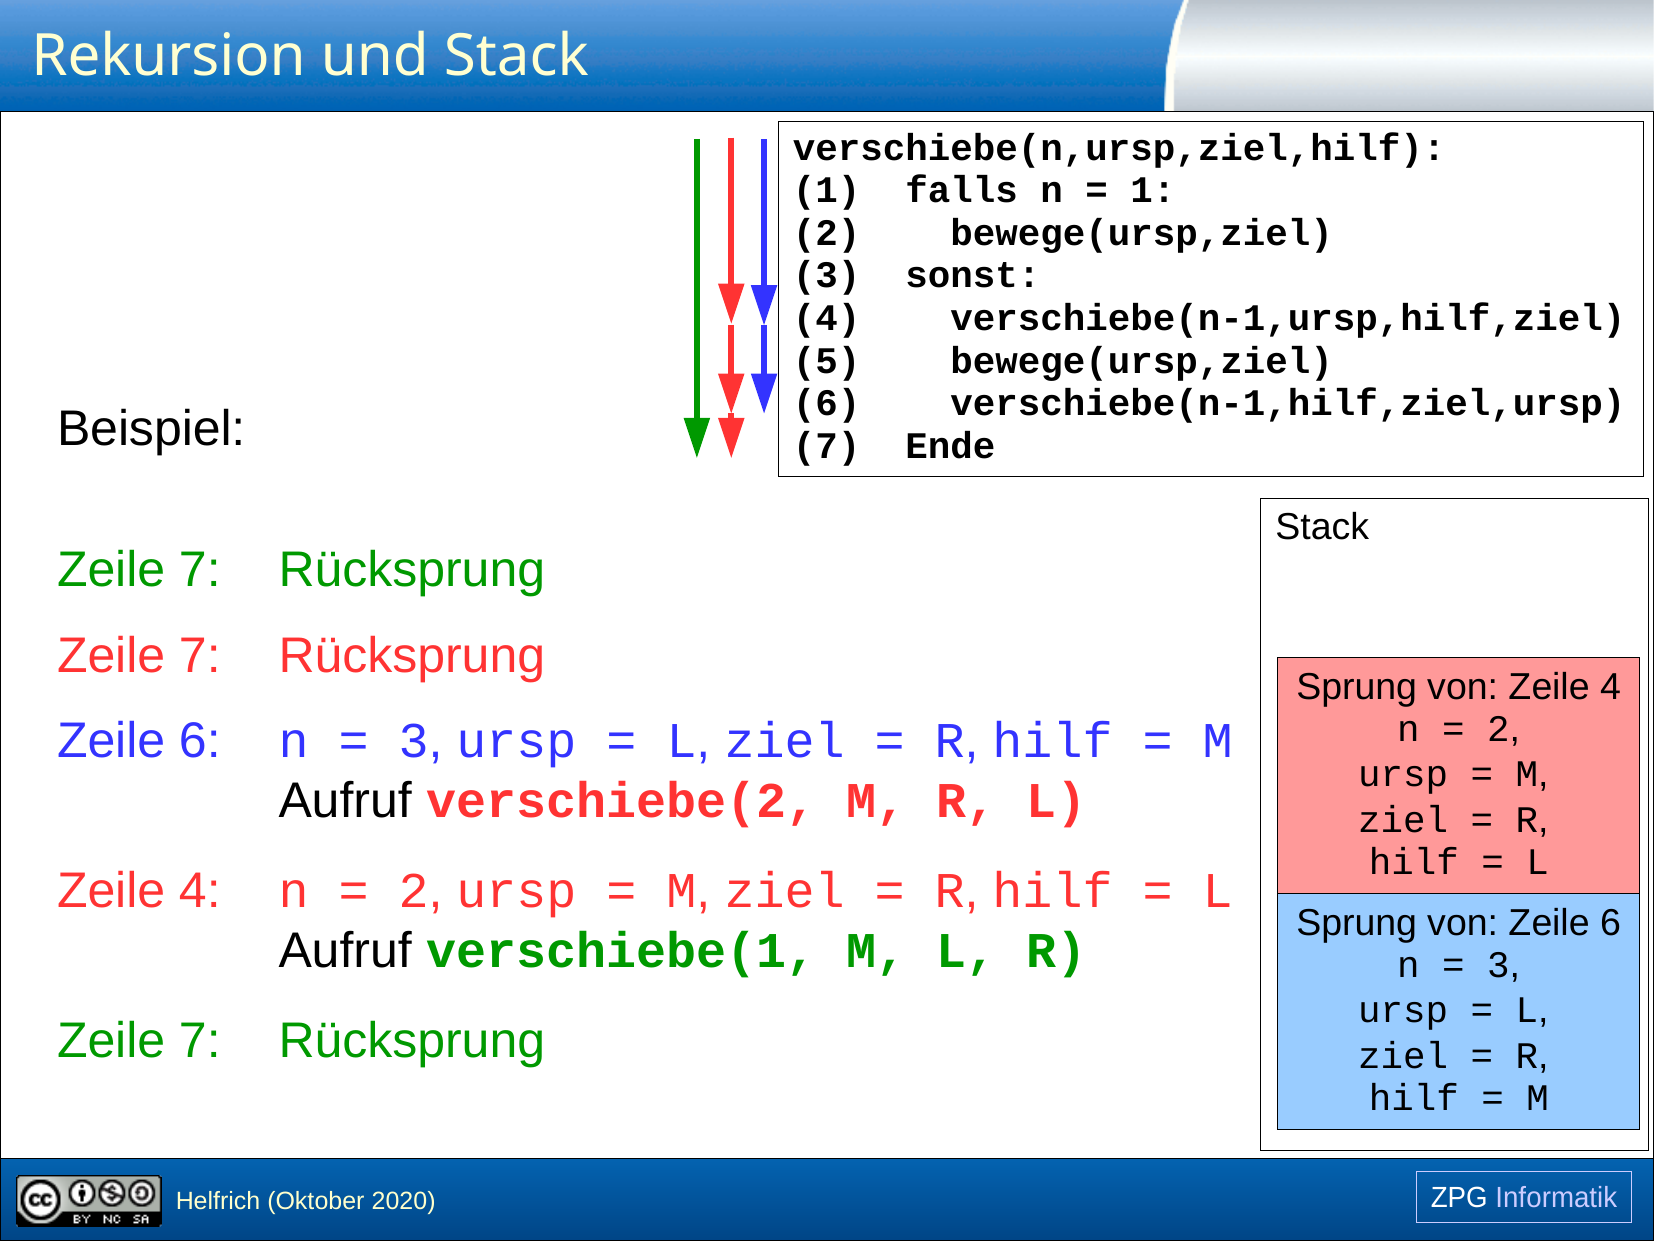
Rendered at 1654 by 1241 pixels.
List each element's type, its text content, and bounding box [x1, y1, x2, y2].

list Beispiel: Zeile 7: Rücksprung Zeile 7: Rücksprung Zeile 6: n = 3, ursp = L, ziel = R, hilf = M Aufruf verschiebe(2, M, R, L) Zeile 4: n = 2, ursp = M, ziel = R, hilf = L Aufruf verschiebe(1, M, L, R) Zeile 7: Rücksprung [57, 400, 1605, 1068]
text_box Stack [1260, 498, 1649, 1151]
picture [0, 0, 1654, 111]
text_box verschiebe(n,ursp,ziel,hilf): (1) falls n = 1: (2) bewege(ursp,ziel) (3) sonst: (4) verschiebe(n-1,ursp,hilf,ziel) (5) bewege(ursp,ziel) (6) verschiebe(n-1,hilf,ziel,ursp) (7) Ende [778, 121, 1644, 477]
title Rekursion und Stack [31, 14, 1151, 92]
picture [16, 1175, 162, 1227]
